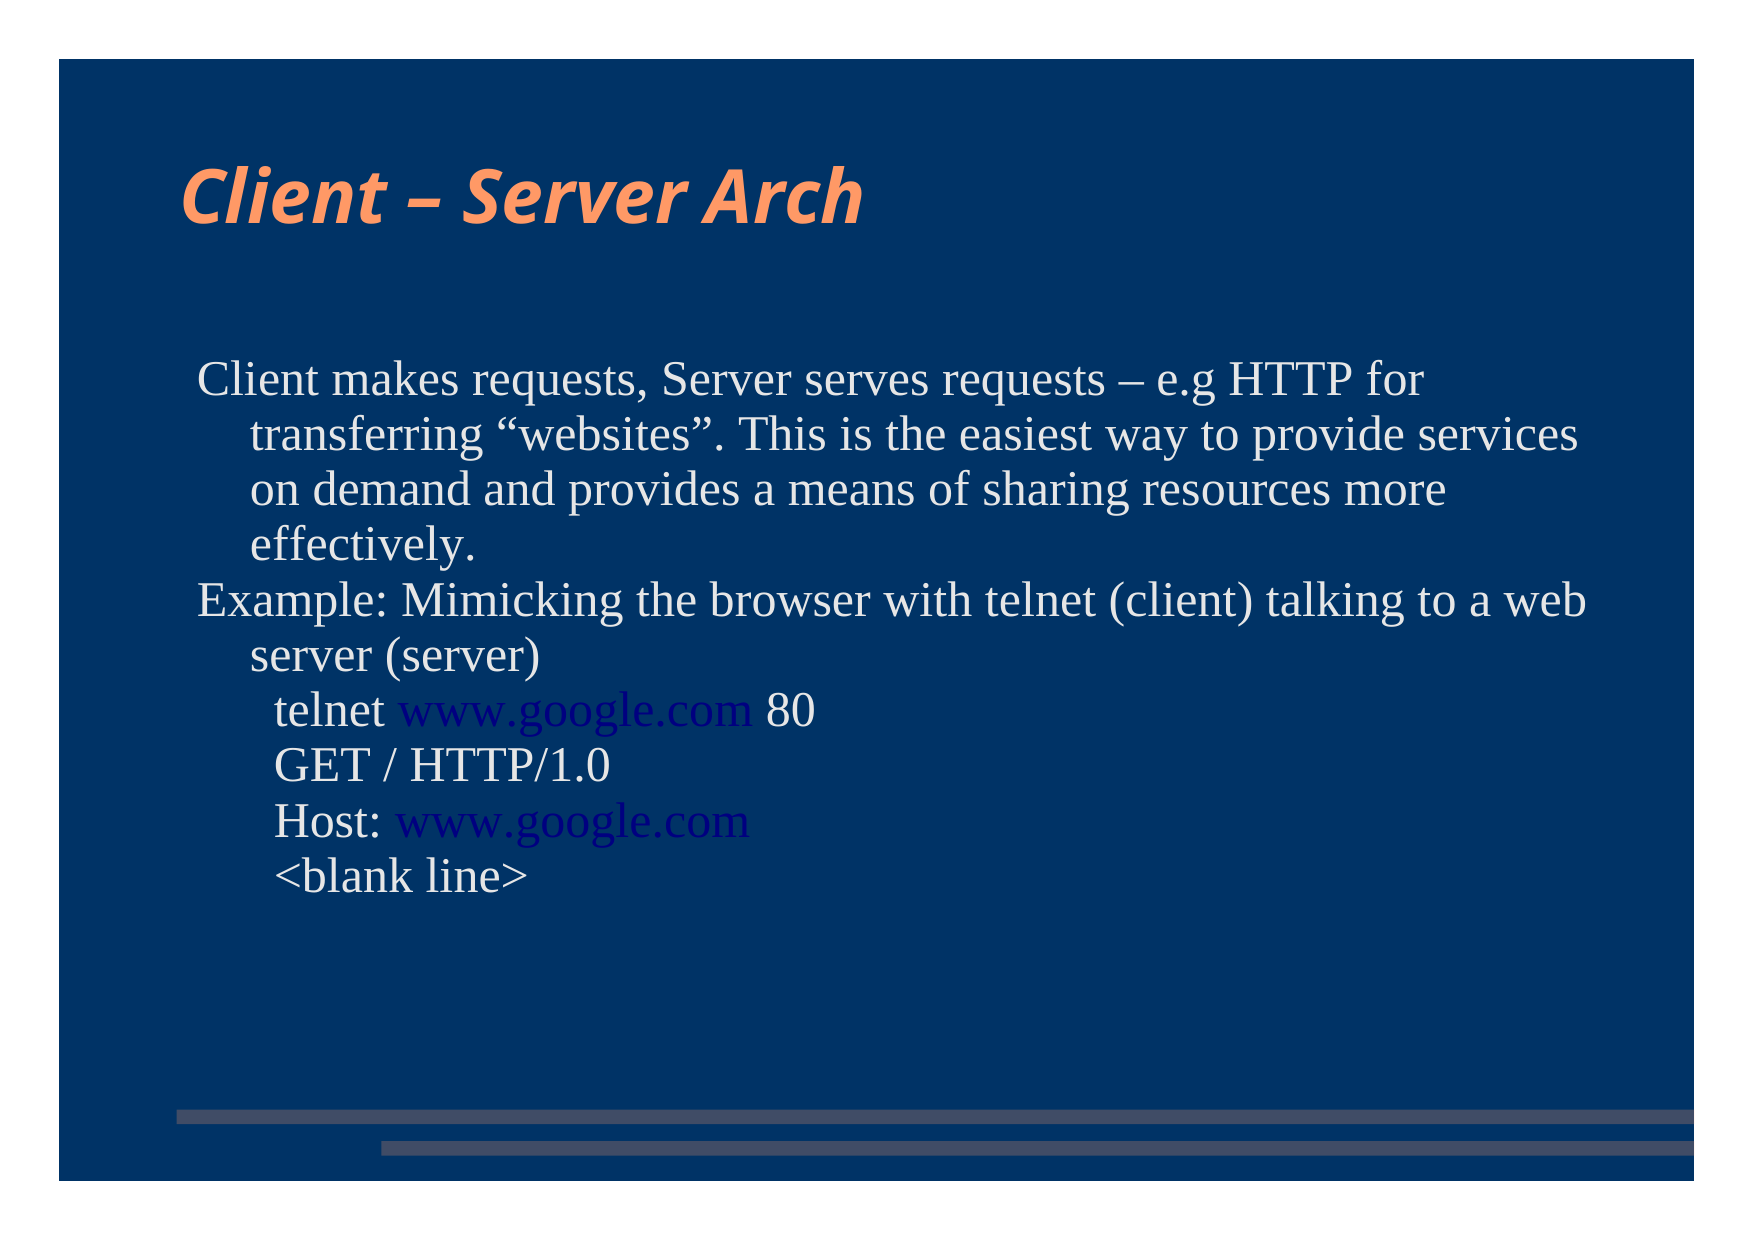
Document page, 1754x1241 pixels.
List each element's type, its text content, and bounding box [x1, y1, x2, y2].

list Client makes requests, Server serves requests – e.g HTTP for transferring “websites”. This is the easiest way to provide services on demand and provides a means of sharing resources more effectively. Example: Mimicking the browser with telnet (client) talking to a web server (server) telnet www.google.com 80 GET / HTTP/1.0 Host: www.google.com <blank line> [179, 350, 1603, 1084]
title Client – Server Arch [179, 100, 1576, 289]
